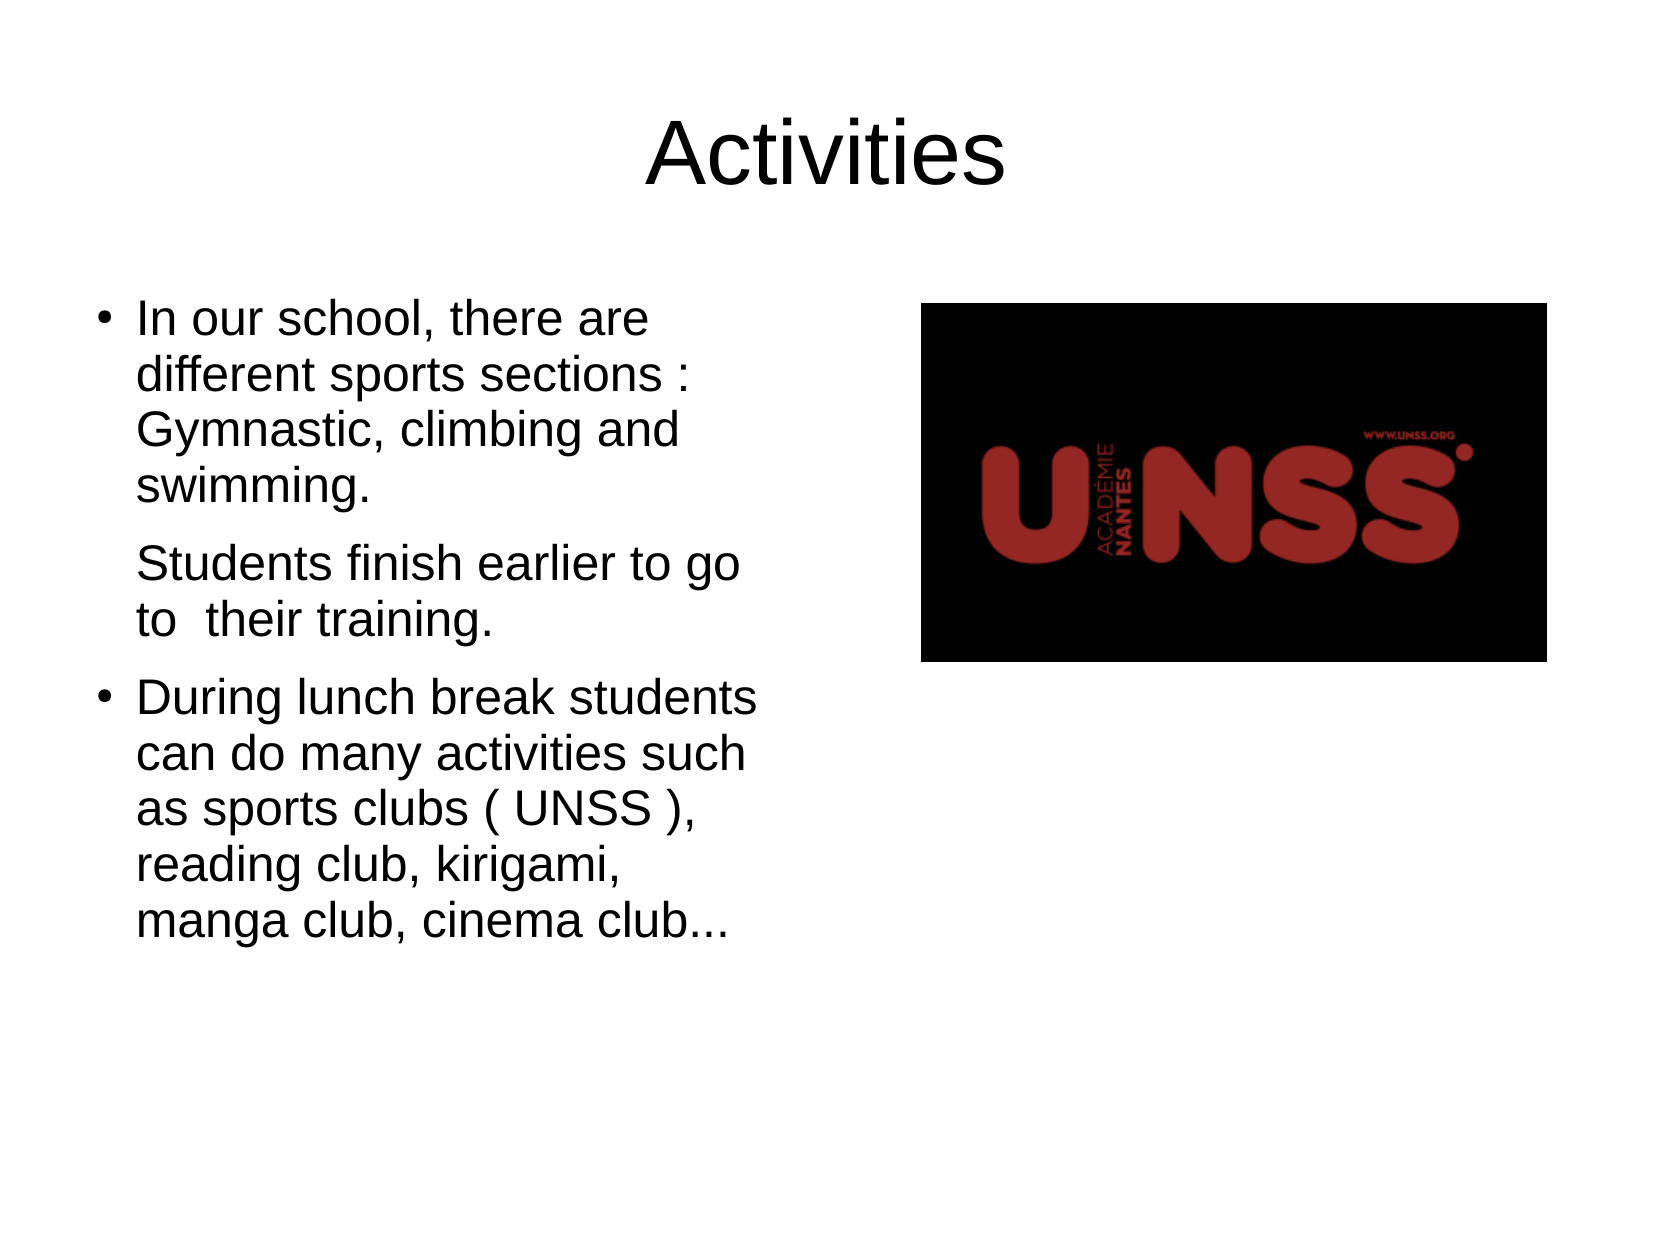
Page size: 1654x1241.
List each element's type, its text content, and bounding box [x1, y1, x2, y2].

list In our school, there are different sports sections : Gymnastic, climbing and swimming. Students finish earlier to go to their training. During lunch break students can do many activities such as sports clubs ( UNSS ), reading club, kirigami, manga club, cinema club... [82, 290, 768, 1010]
title Activities [82, 49, 1571, 257]
picture [921, 303, 1547, 662]
